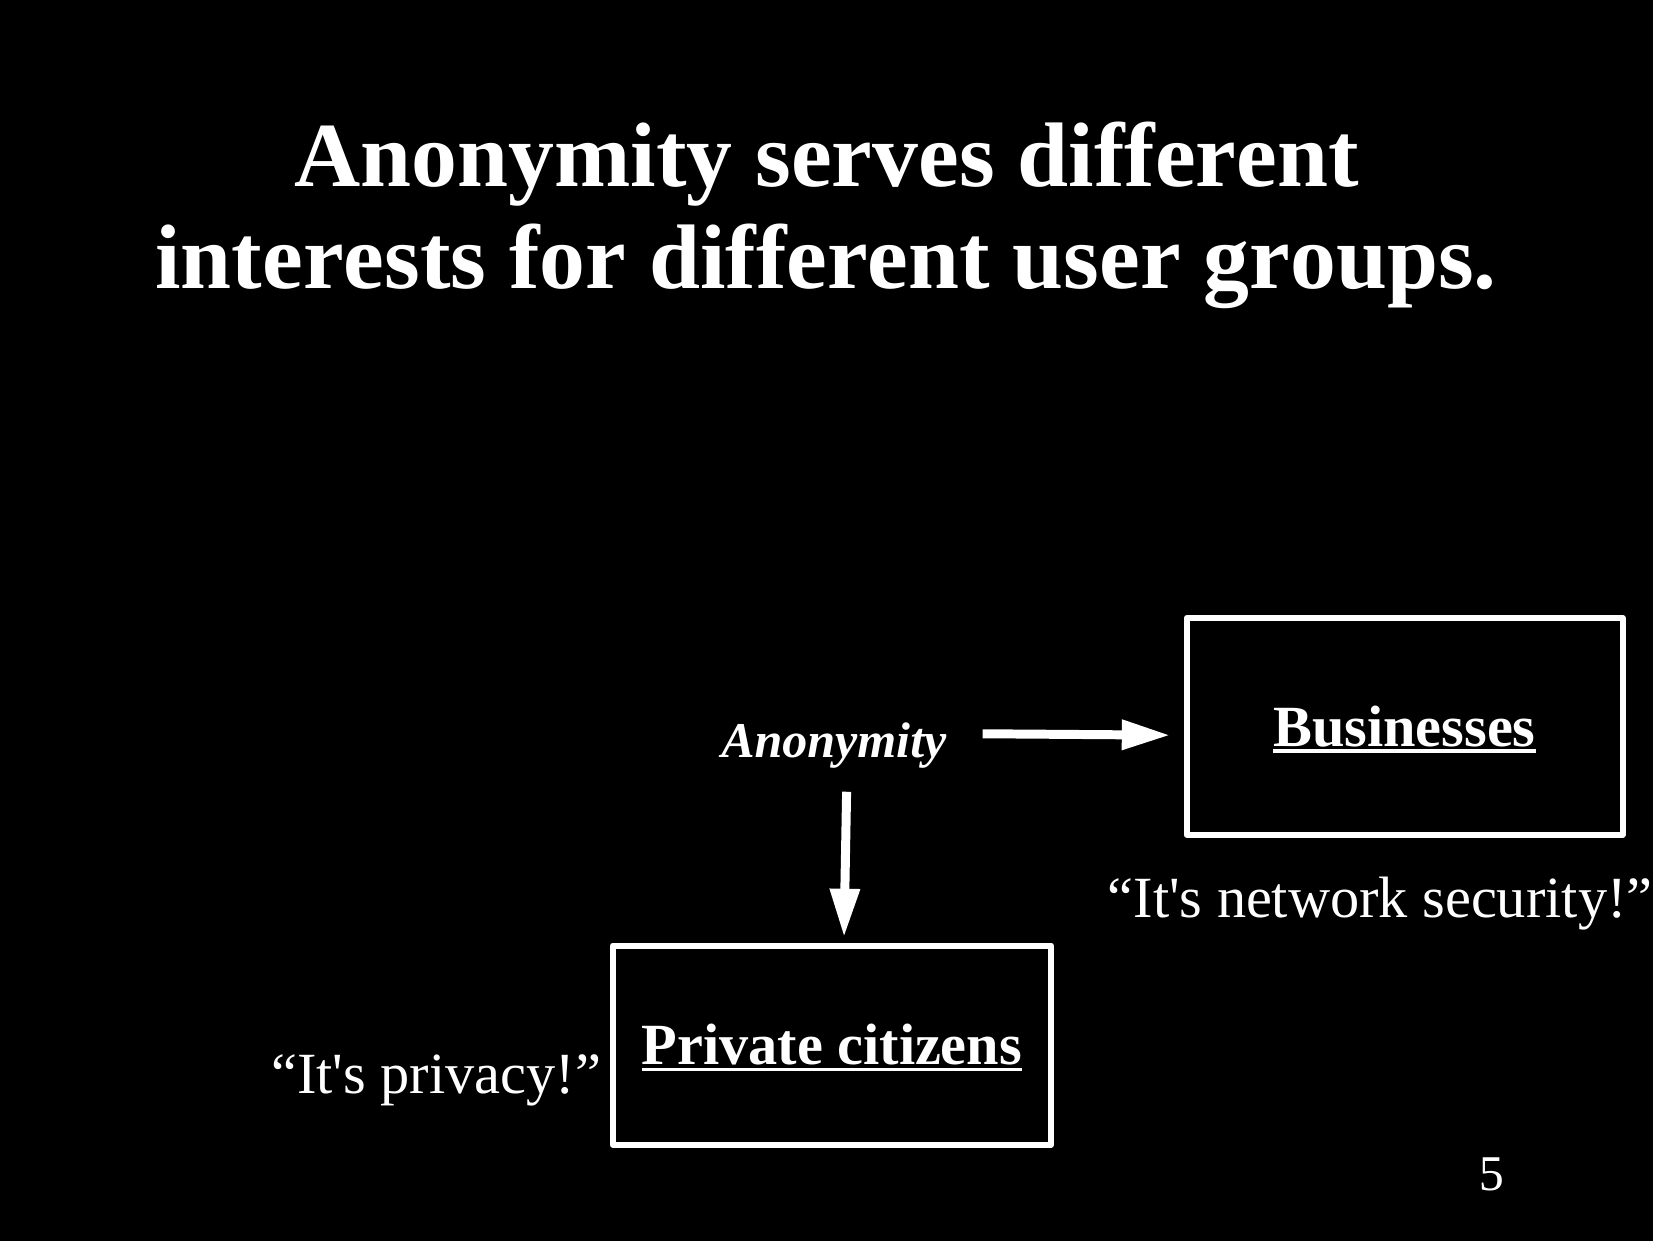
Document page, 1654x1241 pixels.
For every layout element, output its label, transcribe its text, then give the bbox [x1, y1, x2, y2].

title Anonymity serves different interests for different user groups. [121, 86, 1534, 327]
text_box “It's network security!” [1107, 865, 1653, 936]
text_box Anonymity [632, 668, 1036, 813]
text_box Businesses [1186, 617, 1623, 835]
text_box Private citizens [612, 945, 1052, 1145]
text_box “It's privacy!” [271, 1041, 602, 1112]
